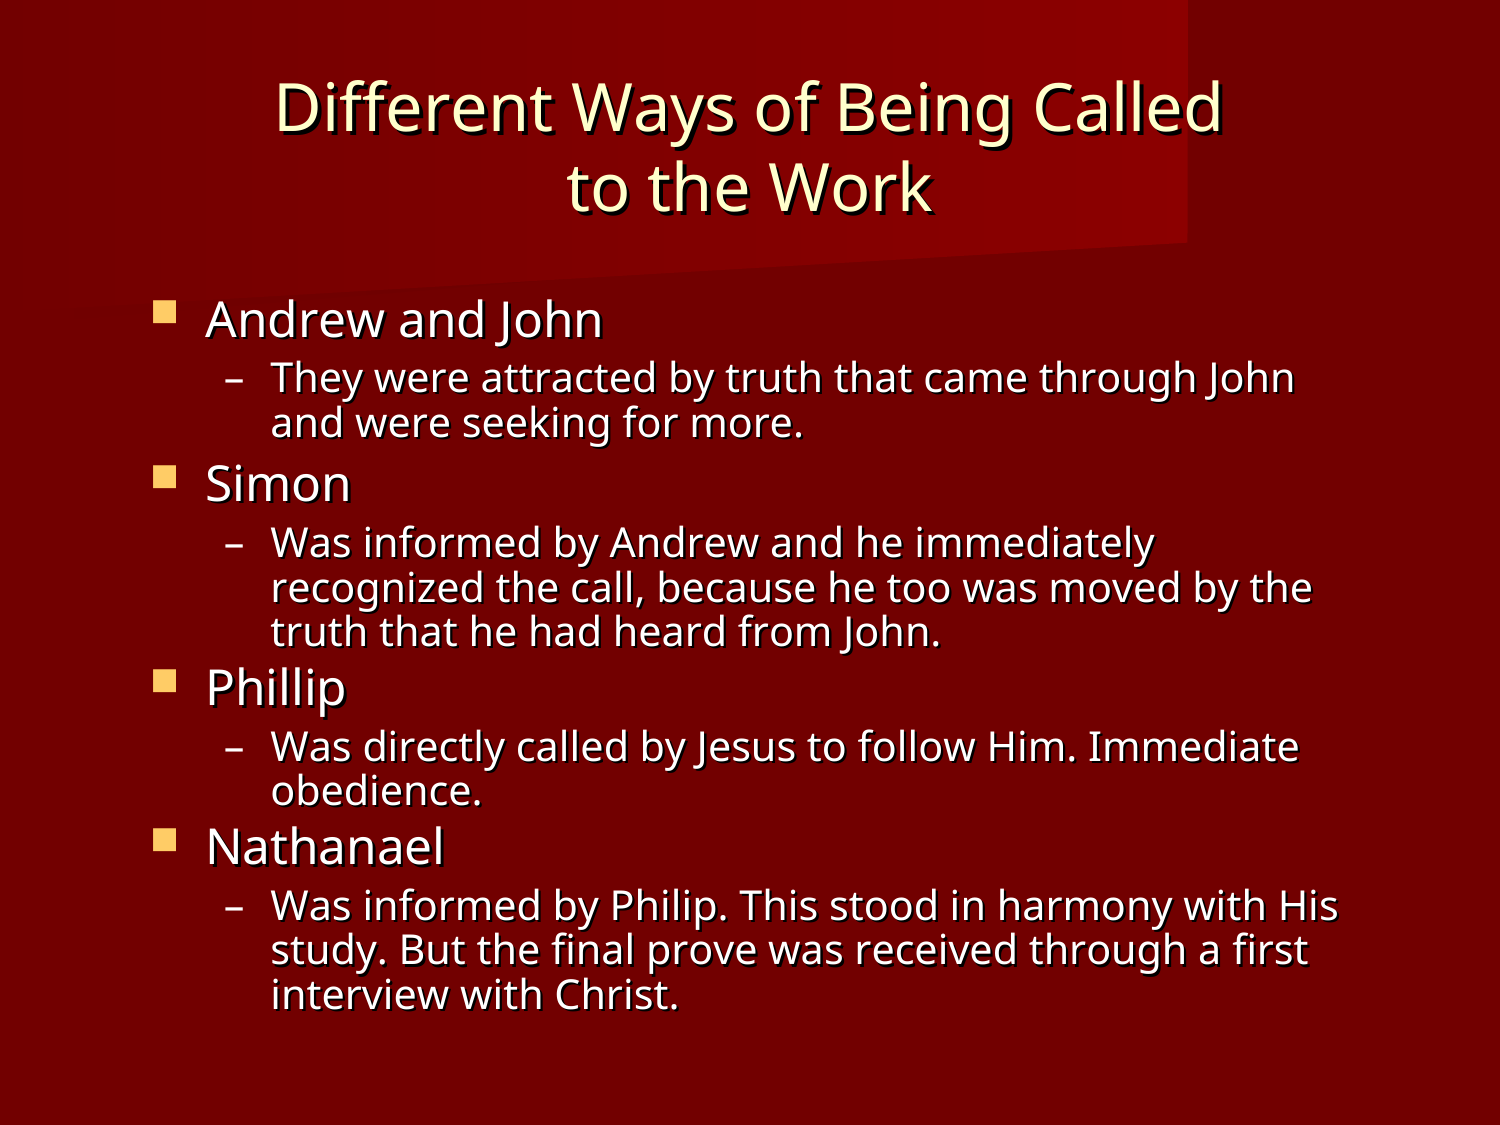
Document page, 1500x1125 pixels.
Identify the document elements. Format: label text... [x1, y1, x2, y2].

title Different Ways of Being Called to the Work [75, 50, 1426, 239]
list Andrew and John They were attracted by truth that came through John and were seeking for more. Simon Was informed by Andrew and he immediately recognized the call, because he too was moved by the truth that he had heard from John. Phillip Was directly called by Jesus to follow Him. Immediate obedience. Nathanael Was informed by Philip. This stood in harmony with His study. But the final prove was received through a first interview with Christ. [135, 291, 1381, 1034]
